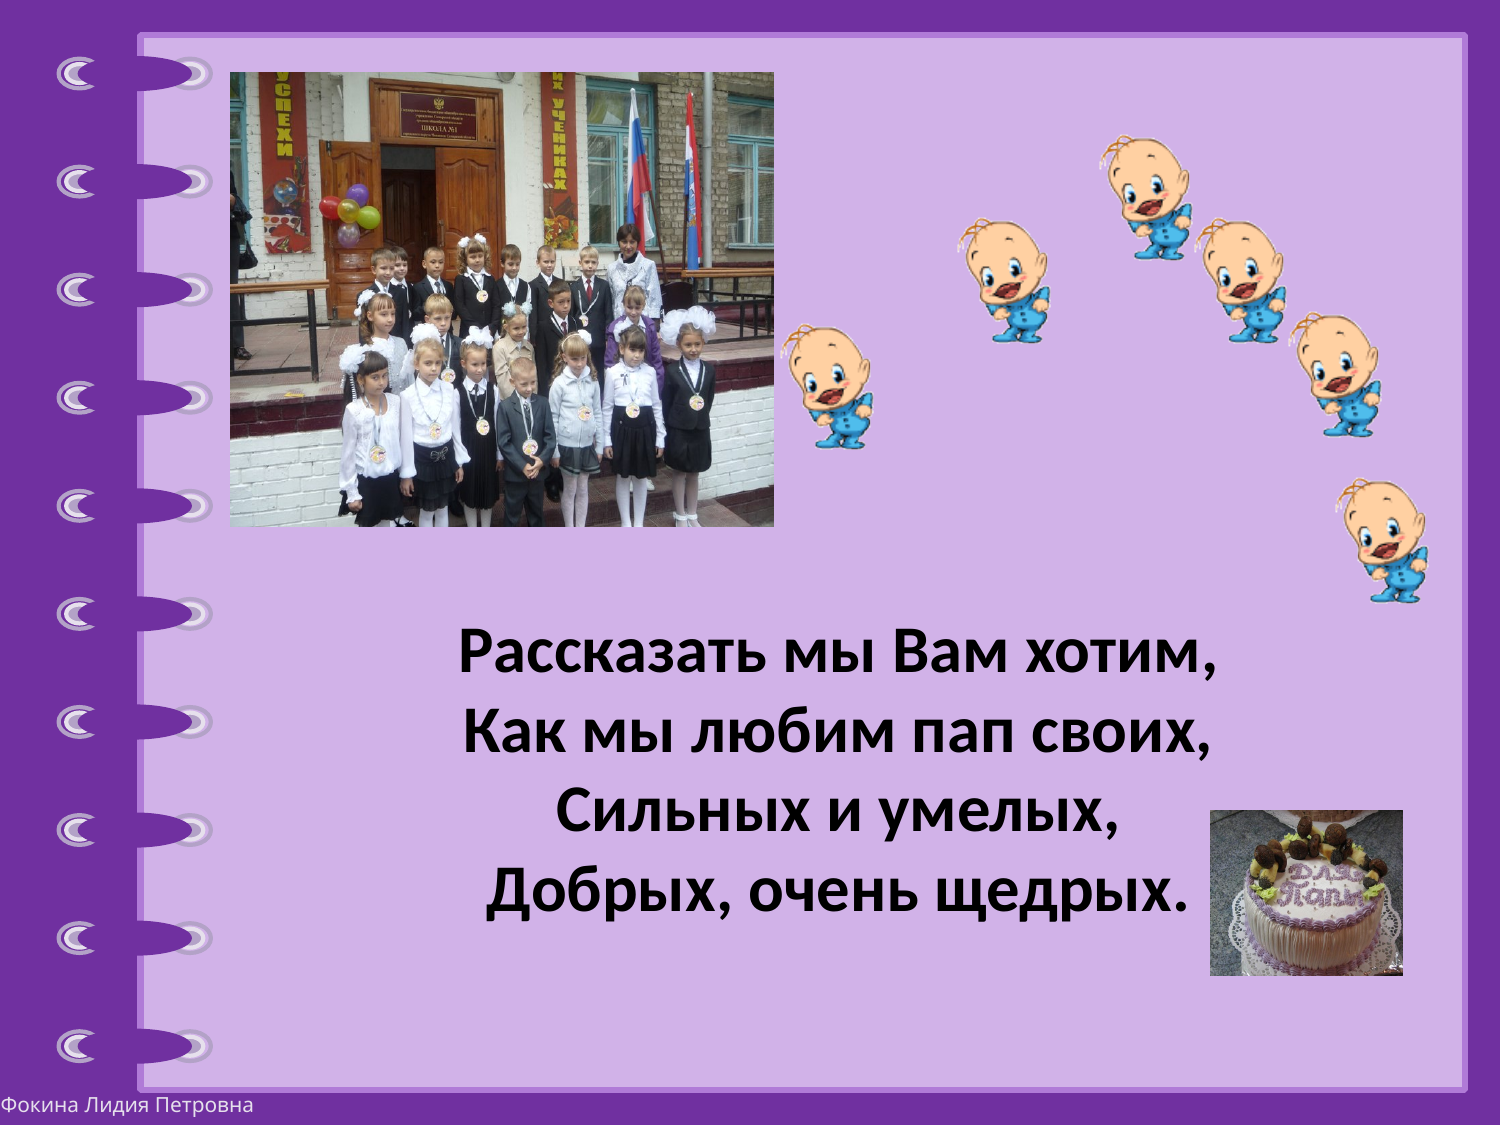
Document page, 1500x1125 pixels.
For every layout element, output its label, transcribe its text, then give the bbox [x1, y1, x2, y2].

picture [950, 196, 1065, 347]
picture [230, 72, 888, 528]
text_box Рассказать мы Вам хотим, Как мы любим пап своих, Сильных и умелых, Добрых, очень щедрых. [218, 597, 1459, 933]
picture [1092, 113, 1396, 441]
picture [1210, 933, 1403, 976]
picture [1328, 456, 1443, 607]
